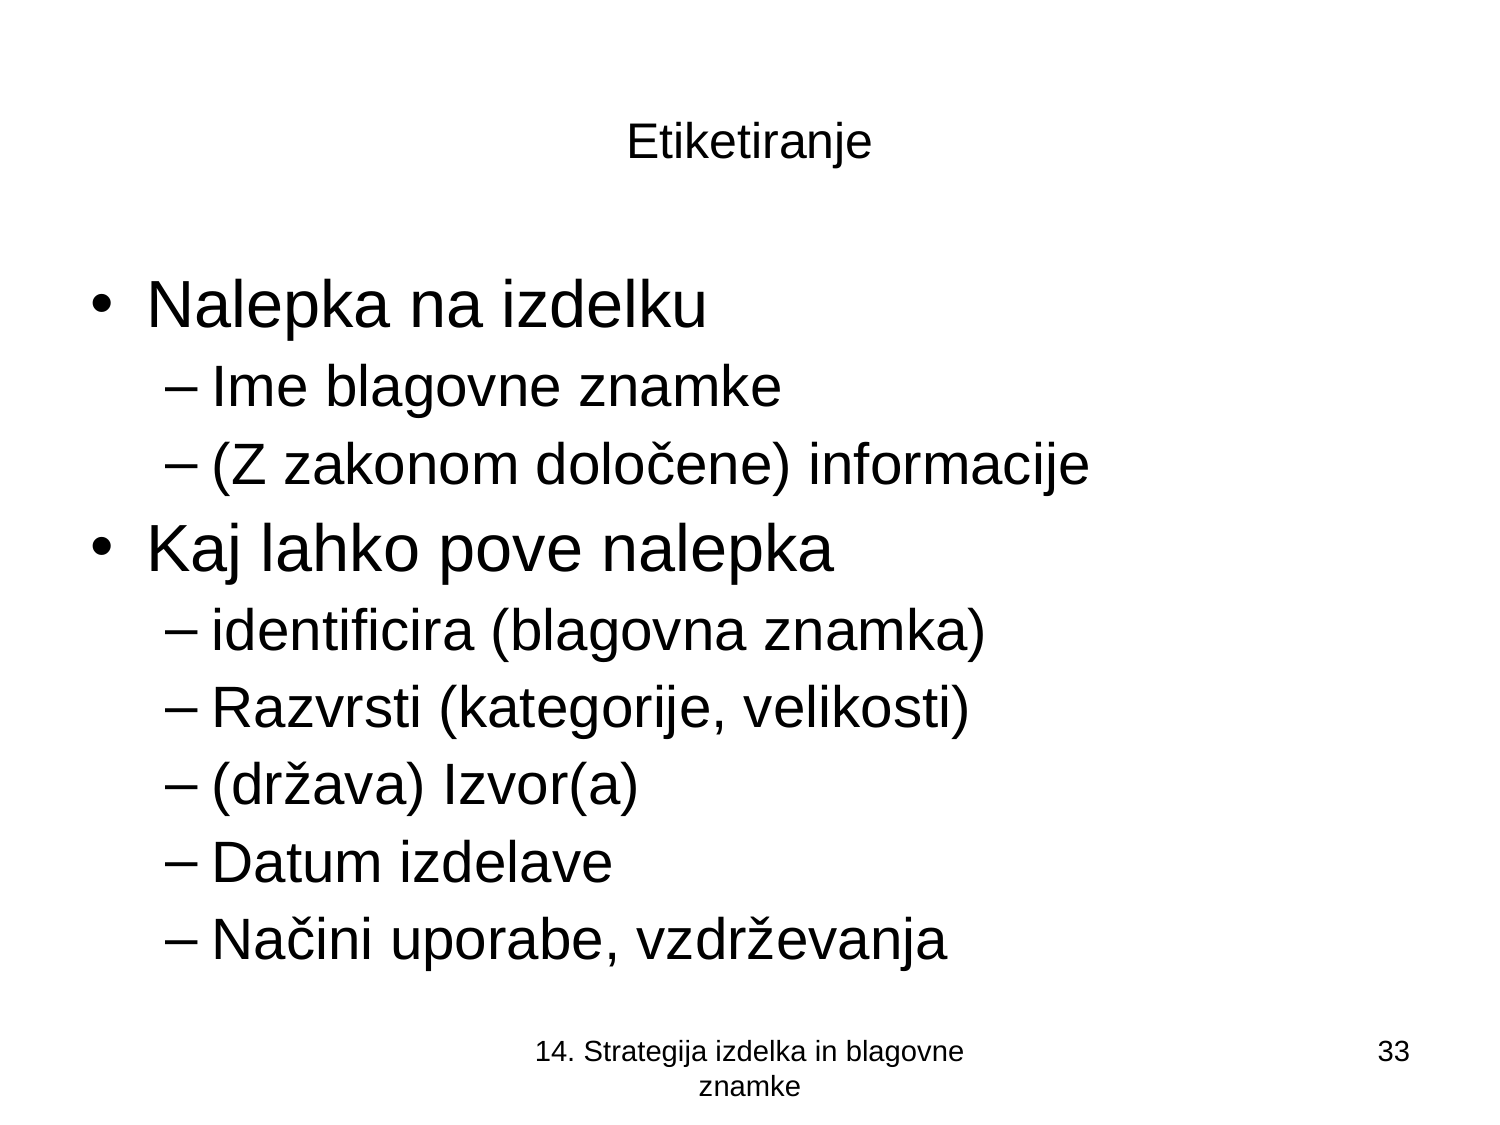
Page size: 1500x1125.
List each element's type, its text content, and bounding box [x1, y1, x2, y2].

title Etiketiranje [75, 45, 1426, 233]
text_box <number> [1074, 1024, 1426, 1103]
text_box 14. Strategija izdelka in blagovne znamke [512, 1024, 988, 1103]
list Nalepka na izdelku Ime blagovne znamke (Z zakonom določene) informacije Kaj lahko pove nalepka identificira (blagovna znamka) Razvrsti (kategorije, velikosti) (država) Izvor(a) Datum izdelave Načini uporabe, vzdrževanja [75, 262, 1426, 1006]
